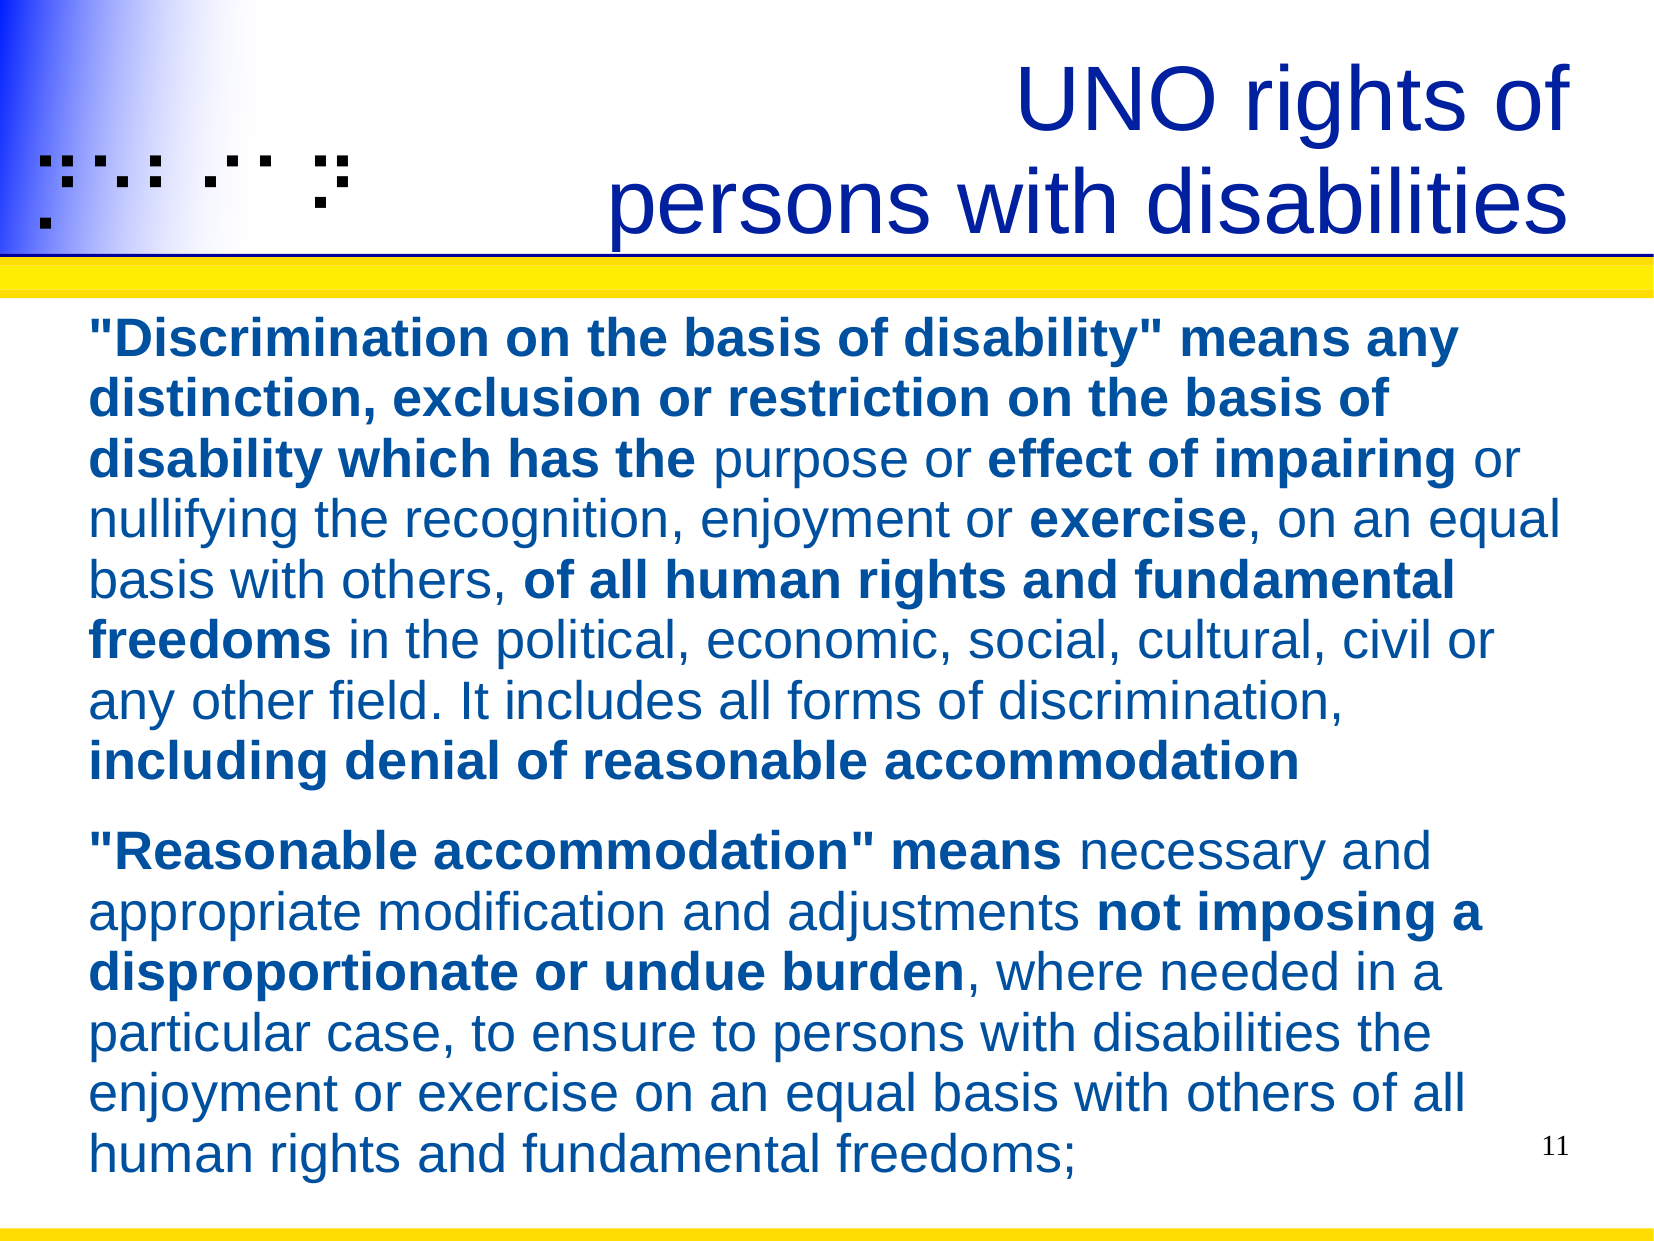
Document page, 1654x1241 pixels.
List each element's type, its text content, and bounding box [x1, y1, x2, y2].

list "Discrimination on the basis of disability" means any distinction, exclusion or restriction on the basis of disability which has the purpose or effect of impairing or nullifying the recognition, enjoyment or exercise, on an equal basis with others, of all human rights and fundamental freedoms in the political, economic, social, cultural, civil or any other field. It includes all forms of discrimination, including denial of reasonable accommodation "Reasonable accommodation" means necessary and appropriate modification and adjustments not imposing a disproportionate or undue burden, where needed in a particular case, to ensure to persons with disabilities the enjoyment or exercise on an equal basis with others of all human rights and fundamental freedoms; [88, 307, 1577, 1217]
title UNO rights of persons with disabilities [372, 47, 1571, 253]
